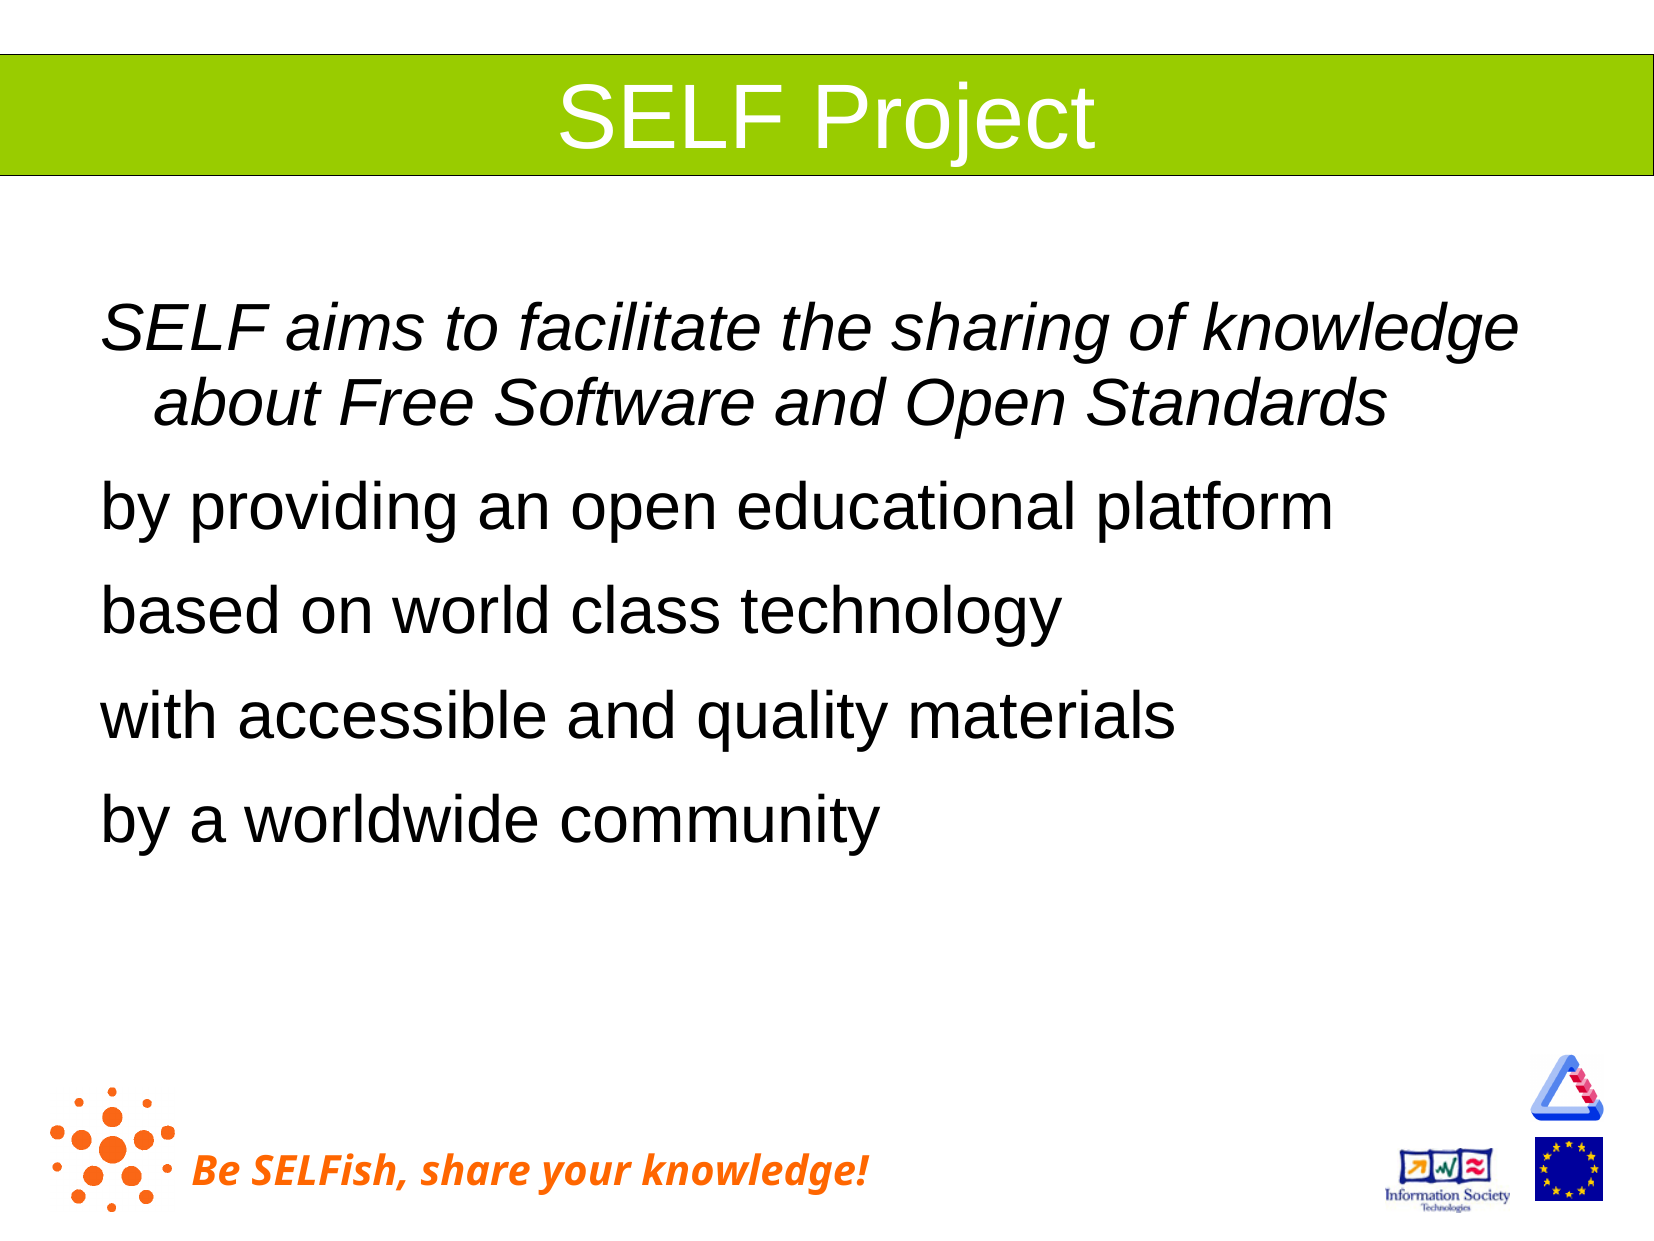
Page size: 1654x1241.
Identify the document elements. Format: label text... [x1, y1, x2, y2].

title SELF Project [82, 48, 1571, 185]
picture [1530, 1054, 1604, 1122]
picture [1385, 1148, 1510, 1213]
picture [1535, 1137, 1603, 1201]
picture [50, 1087, 175, 1212]
list SELF aims to facilitate the sharing of knowledge about Free Software and Open Standards by providing an open educational platform based on world class technology with accessible and quality materials by a worldwide community [82, 290, 1571, 1109]
